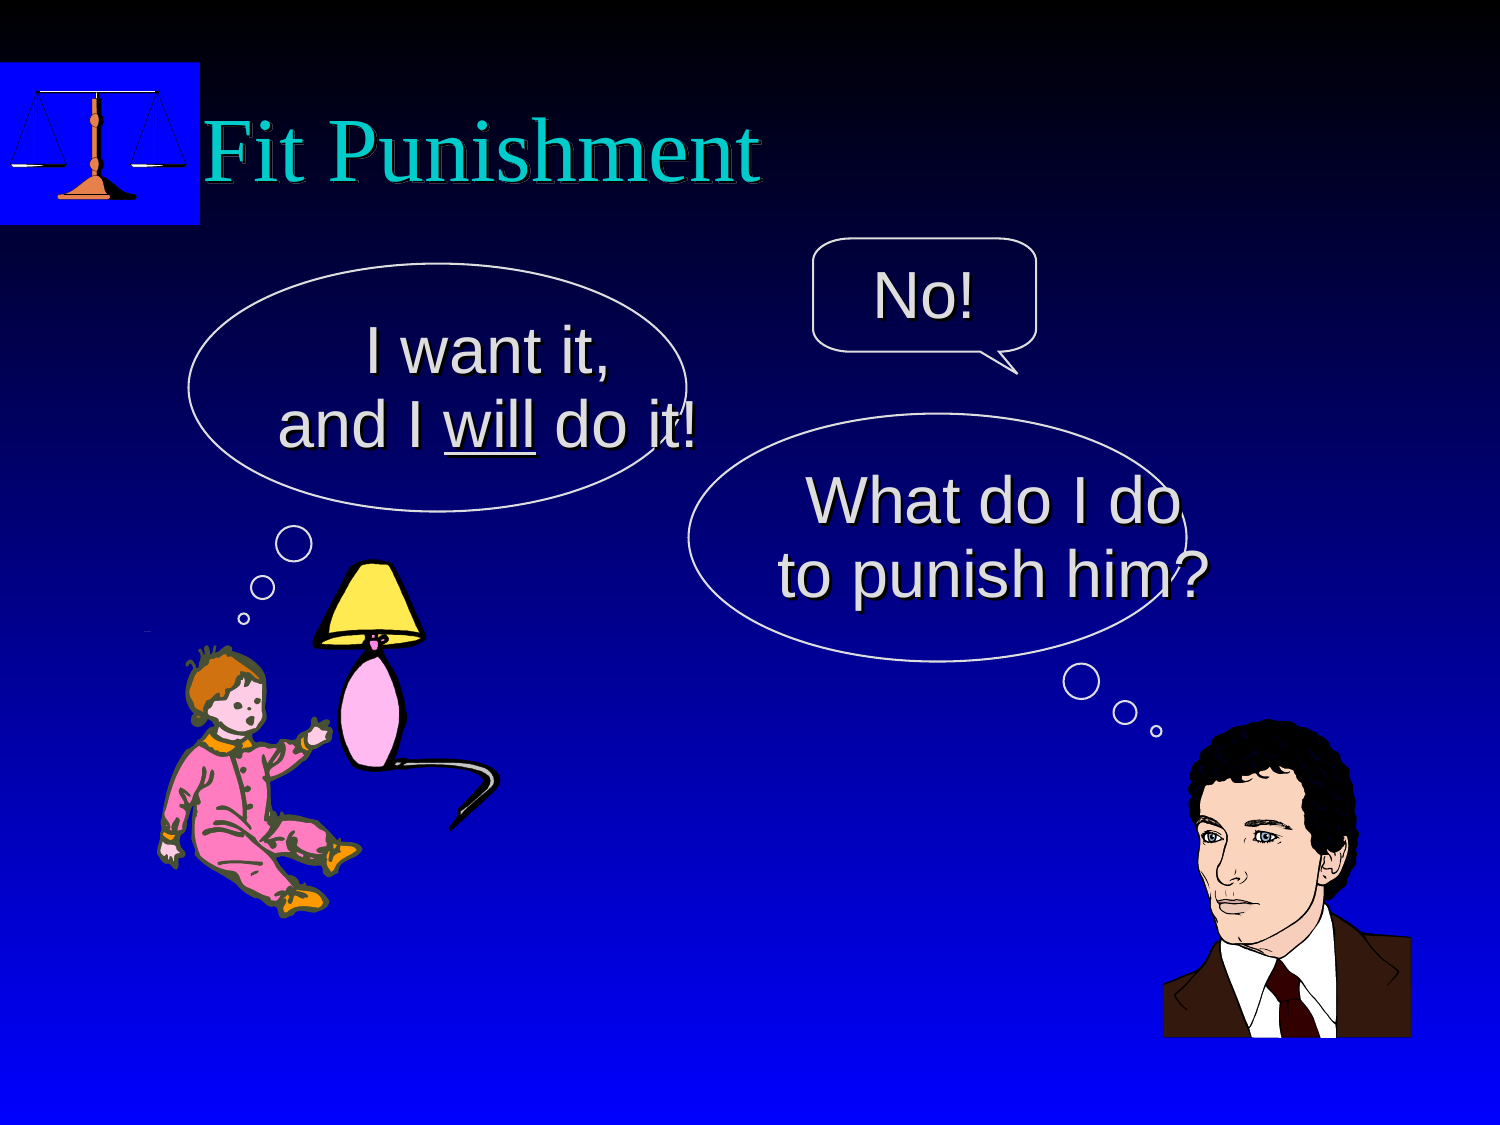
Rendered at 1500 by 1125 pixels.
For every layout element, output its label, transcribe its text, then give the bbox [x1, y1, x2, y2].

picture [312, 559, 501, 831]
text_box I want it, and I will do it! [188, 263, 687, 512]
chart [144, 631, 363, 919]
text_box What do I do to punish him? [688, 413, 1187, 662]
title Fit Punishment [187, 56, 1463, 244]
picture [1162, 718, 1411, 1038]
text_box No! [813, 238, 1037, 374]
